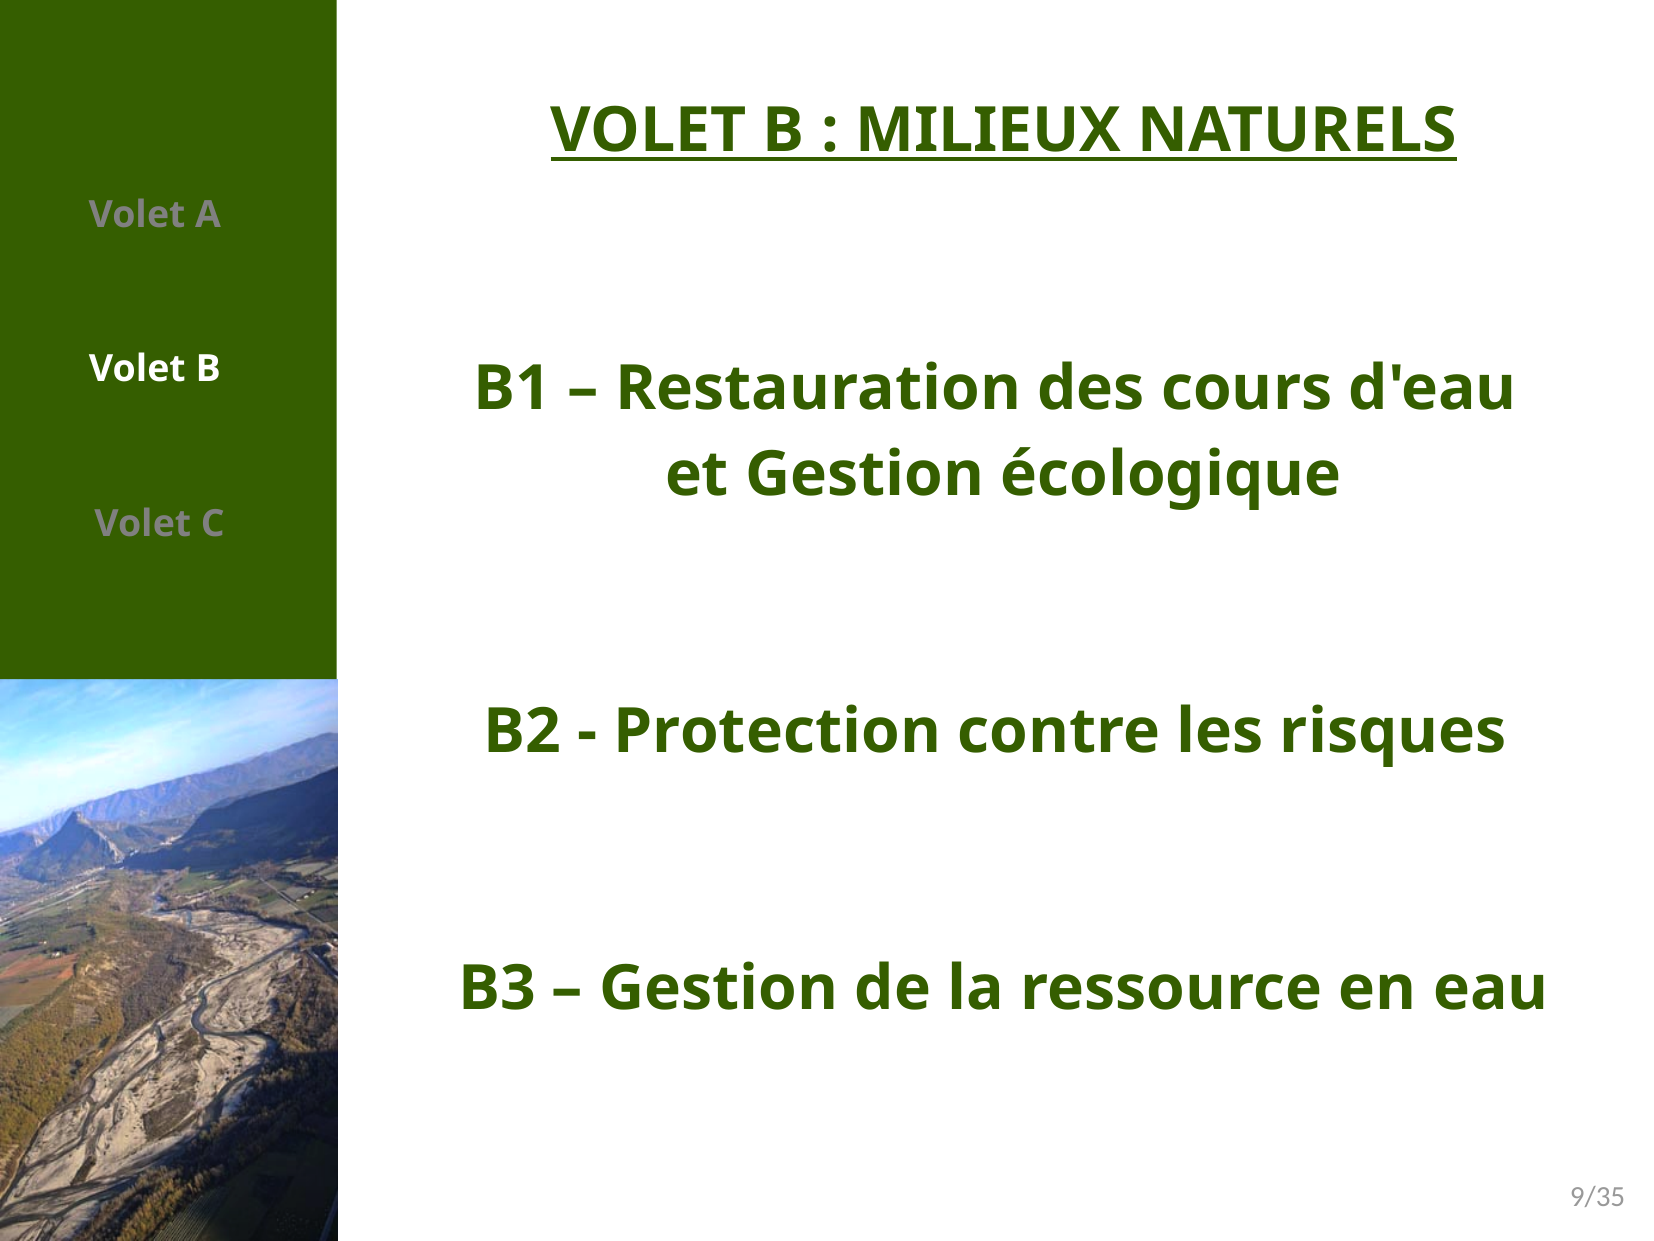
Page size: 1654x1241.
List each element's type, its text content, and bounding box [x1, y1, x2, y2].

text_box VOLET B : MILIEUX NATURELS B1 – Restauration des cours d'eau et Gestion écologique B2 - Protection contre les risques B3 – Gestion de la ressource en eau [354, 76, 1654, 295]
text_box Volet A Volet B Volet C [59, 128, 251, 508]
picture [0, 679, 338, 1241]
text_box [0, 0, 337, 680]
